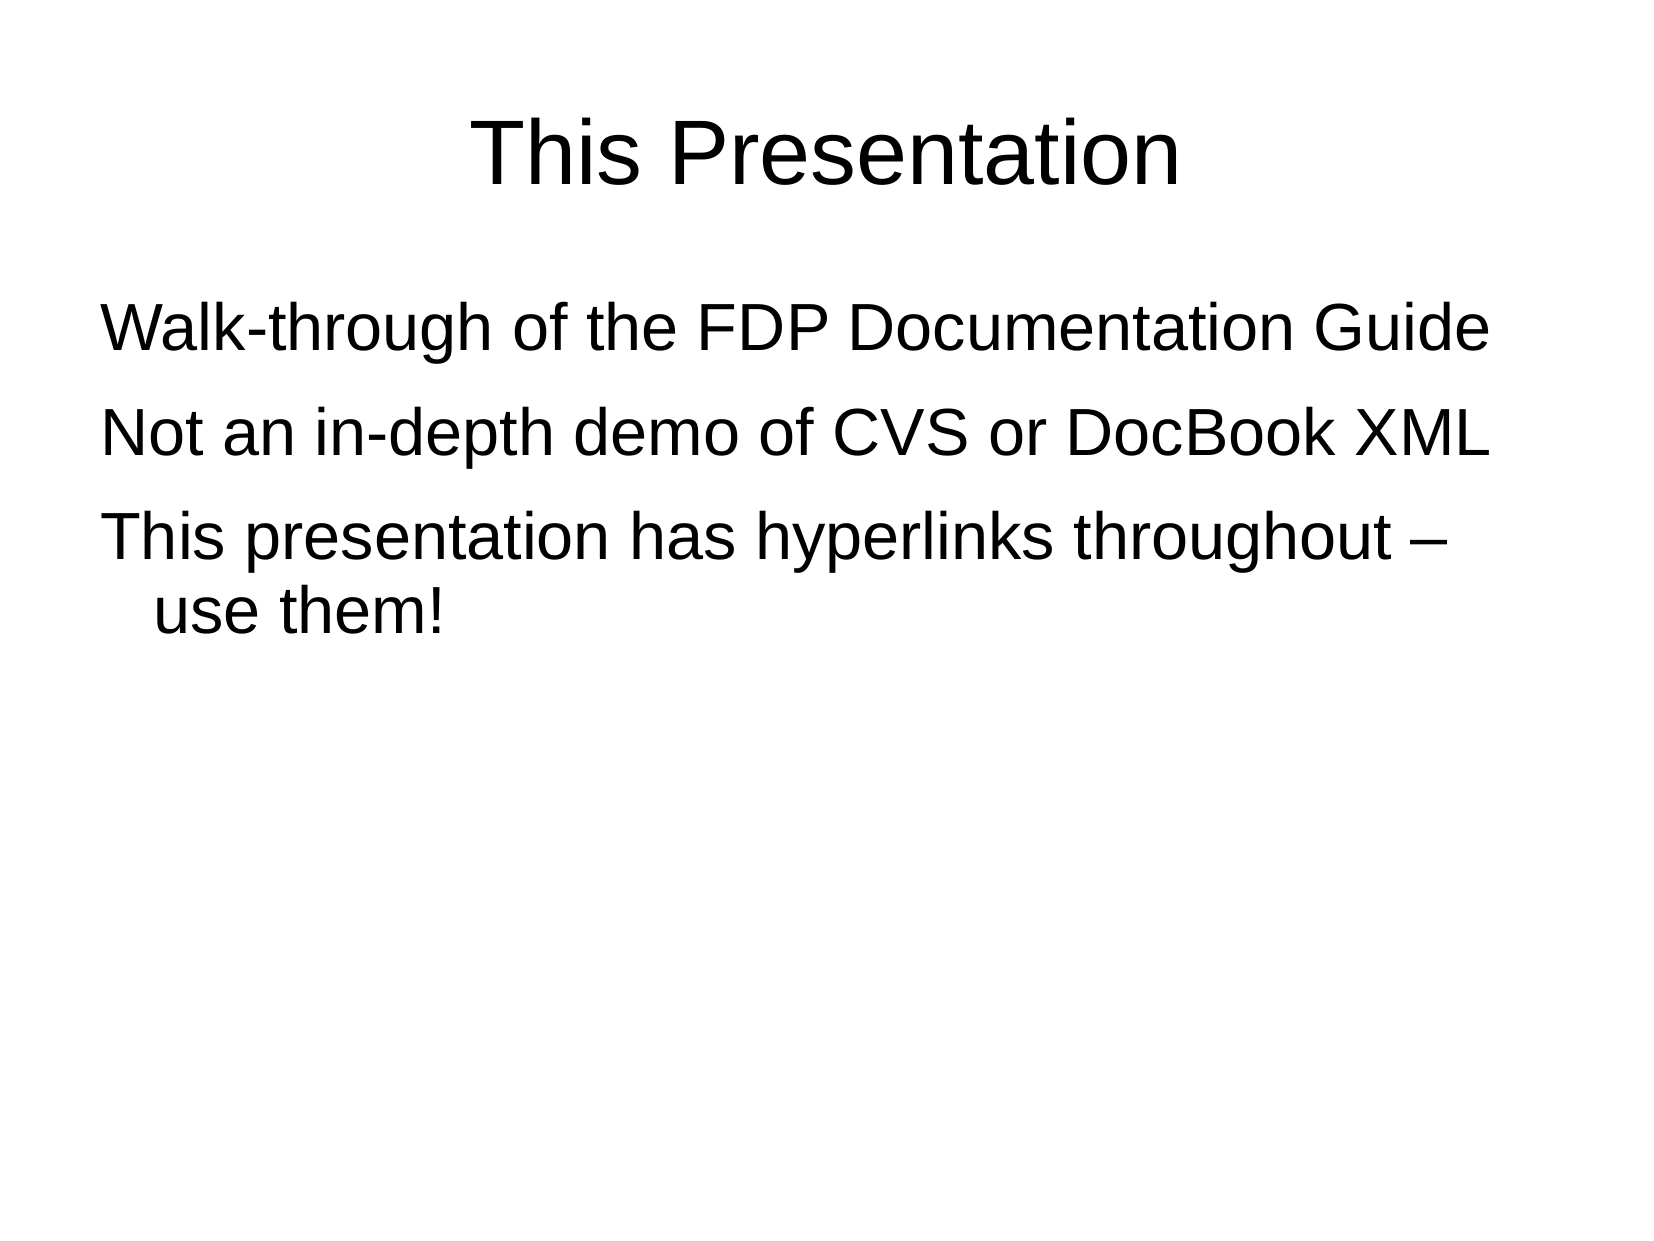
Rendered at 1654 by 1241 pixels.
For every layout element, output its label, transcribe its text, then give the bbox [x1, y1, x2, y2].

title This Presentation [82, 49, 1571, 257]
list Walk-through of the FDP Documentation Guide Not an in-depth demo of CVS or DocBook XML This presentation has hyperlinks throughout – use them! [82, 290, 1571, 1109]
